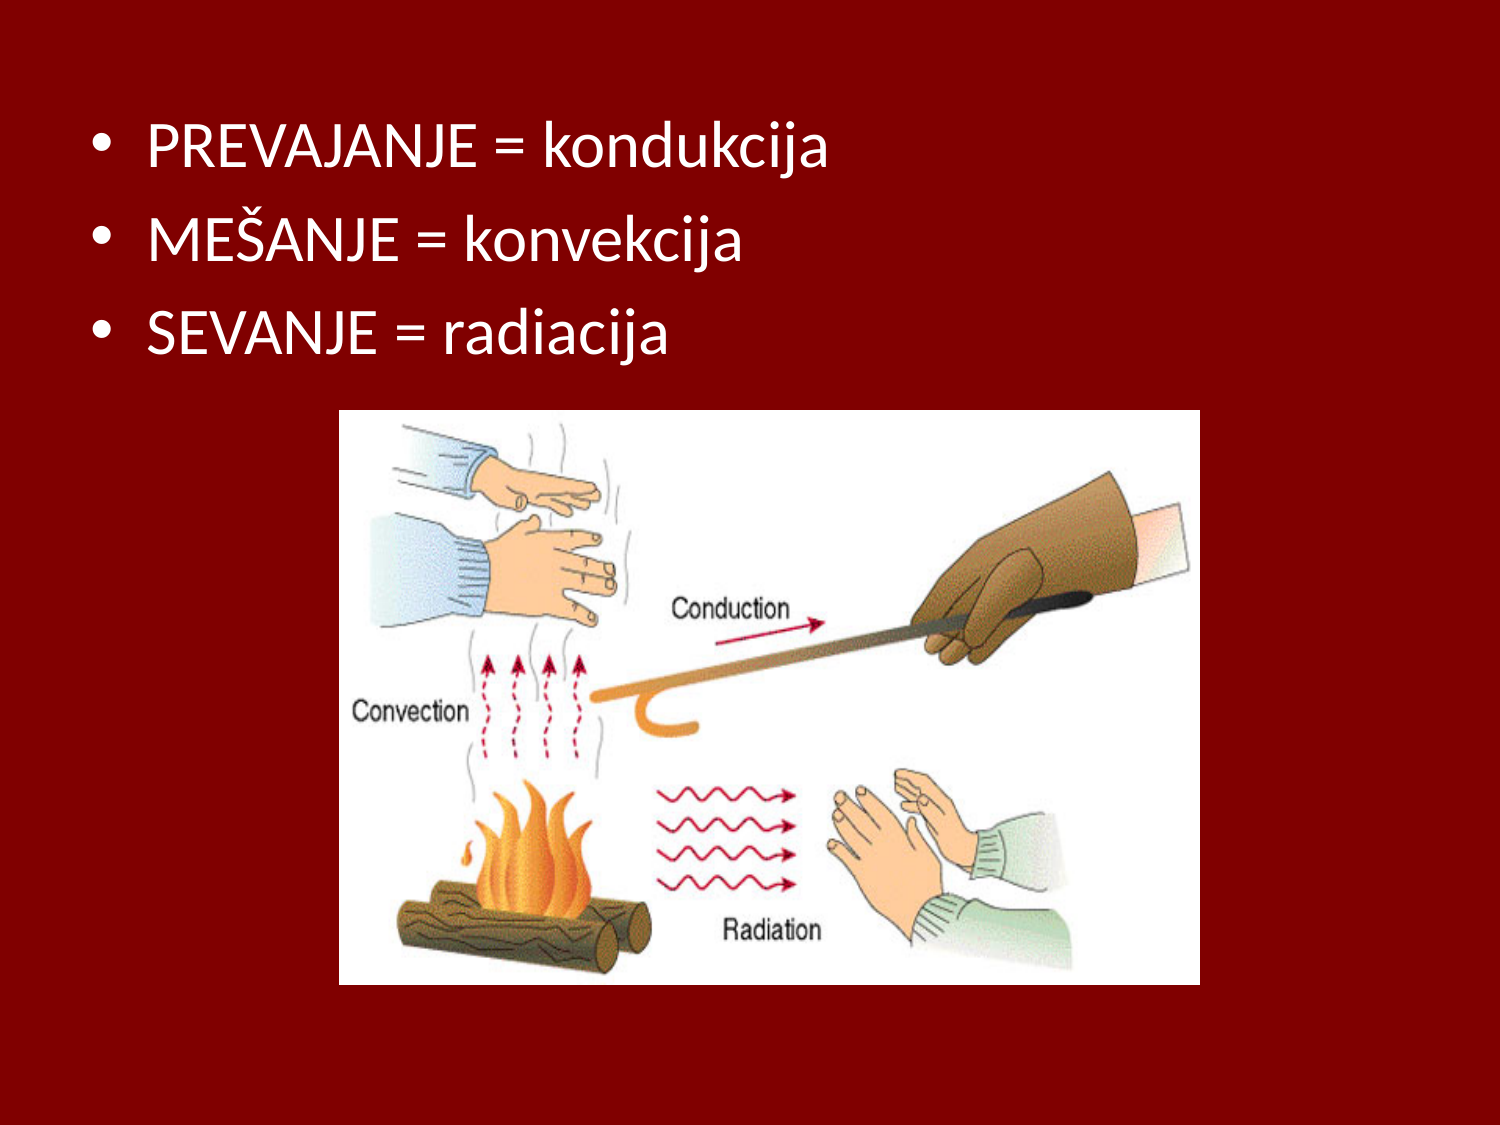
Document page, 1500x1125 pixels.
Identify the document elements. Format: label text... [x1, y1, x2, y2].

picture [339, 410, 1200, 985]
list PREVAJANJE = kondukcija MEŠANJE = konvekcija SEVANJE = radiacija [75, 93, 1425, 1032]
